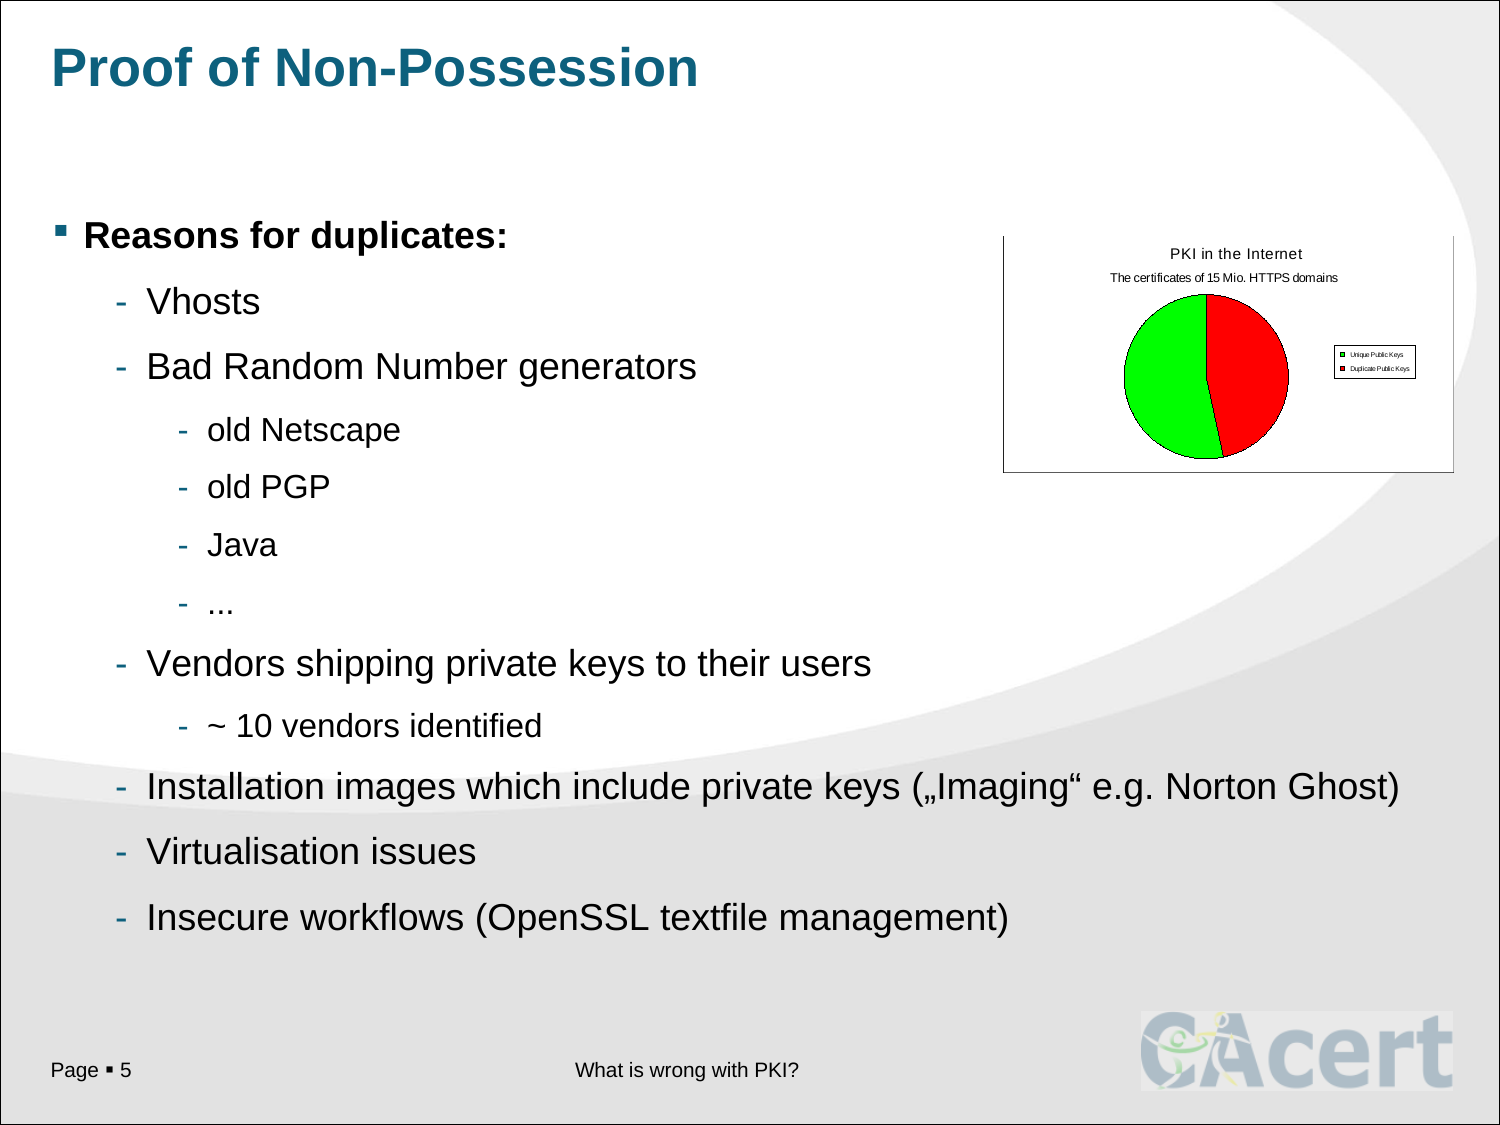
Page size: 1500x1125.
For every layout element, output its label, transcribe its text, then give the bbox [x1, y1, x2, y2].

text_box [259, 975, 1500, 1058]
picture [1, 1, 1499, 1124]
list Reasons for duplicates: Vhosts Bad Random Number generators old Netscape old PGP Java ... Vendors shipping private keys to their users ~ 10 vendors identified Installation images which include private keys („Imaging“ e.g. Norton Ghost) Virtualisation issues Insecure workflows (OpenSSL textfile management) [52, 215, 1451, 939]
title Proof of Non-Possession [51, 0, 1450, 139]
